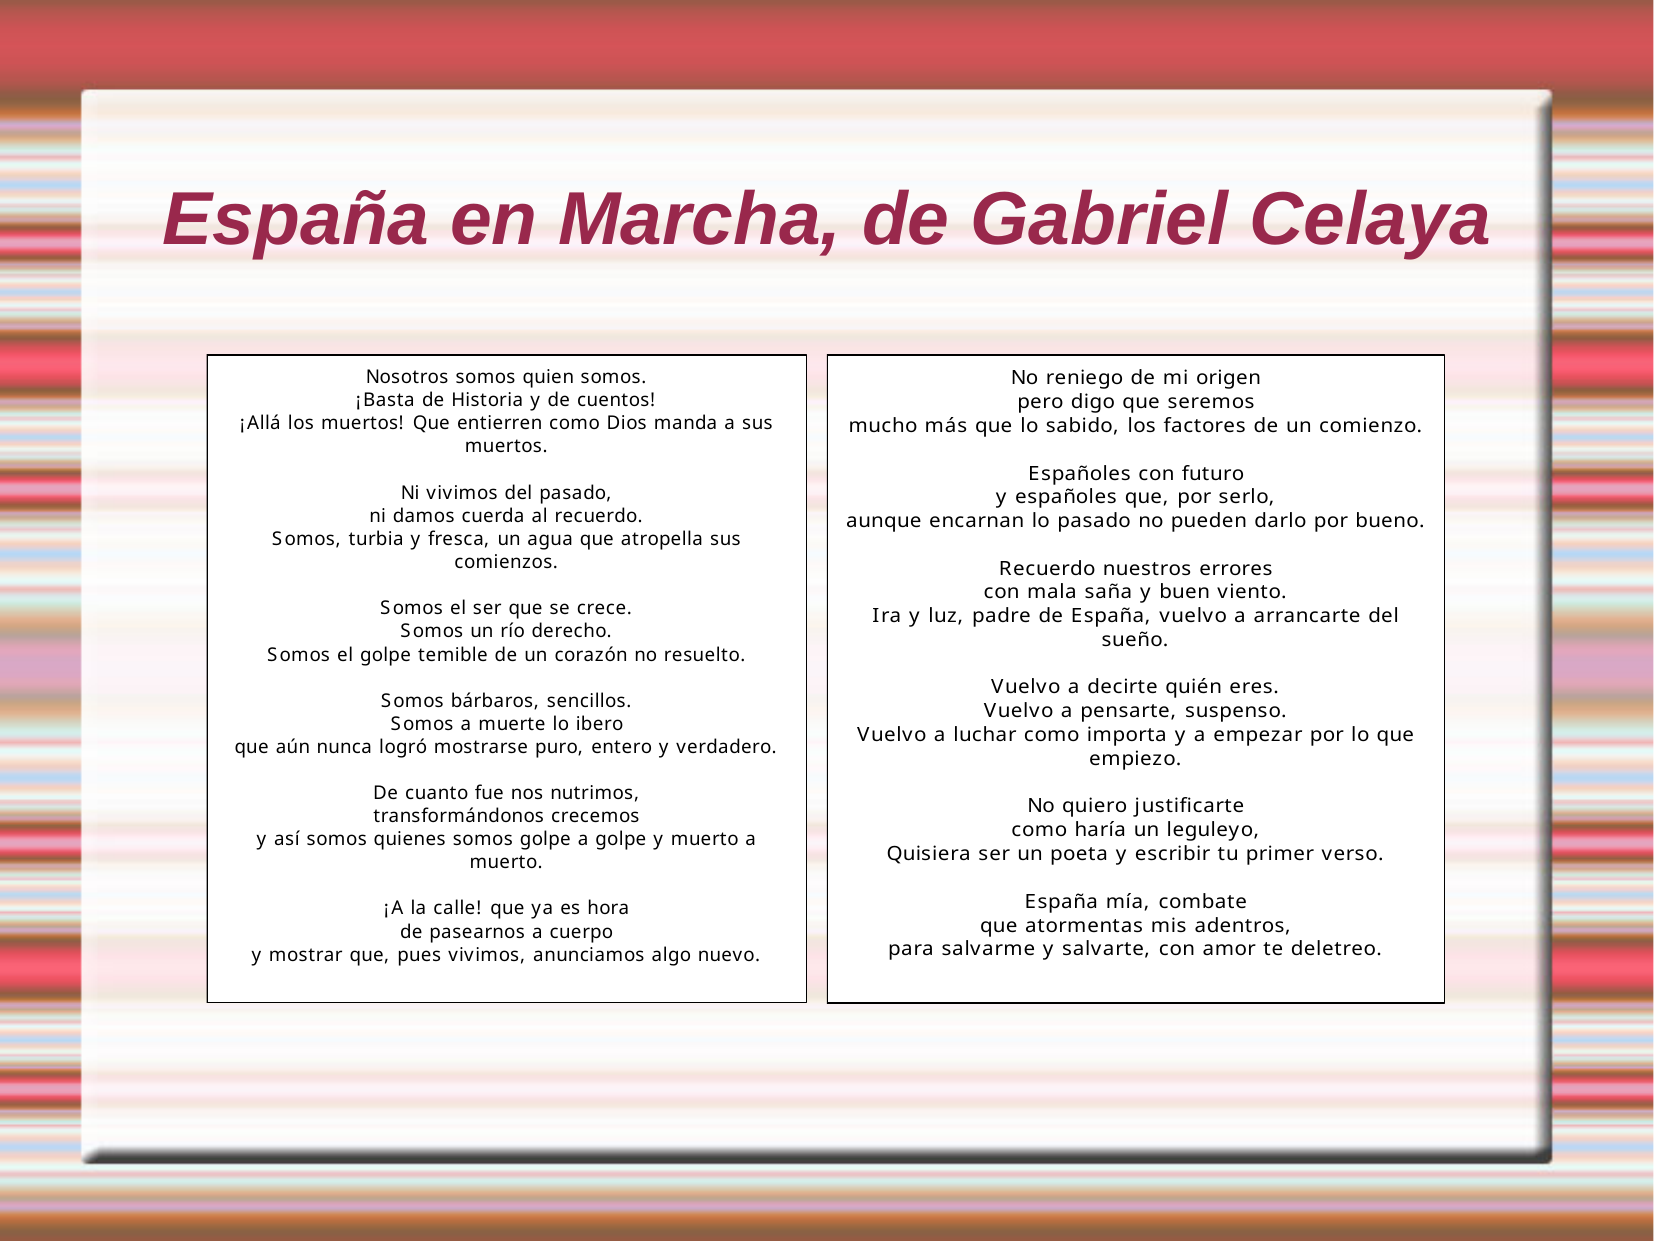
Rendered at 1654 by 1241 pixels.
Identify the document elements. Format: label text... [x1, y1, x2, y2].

title España en Marcha, de Gabriel Celaya [121, 114, 1534, 322]
picture [0, 0, 1654, 1241]
